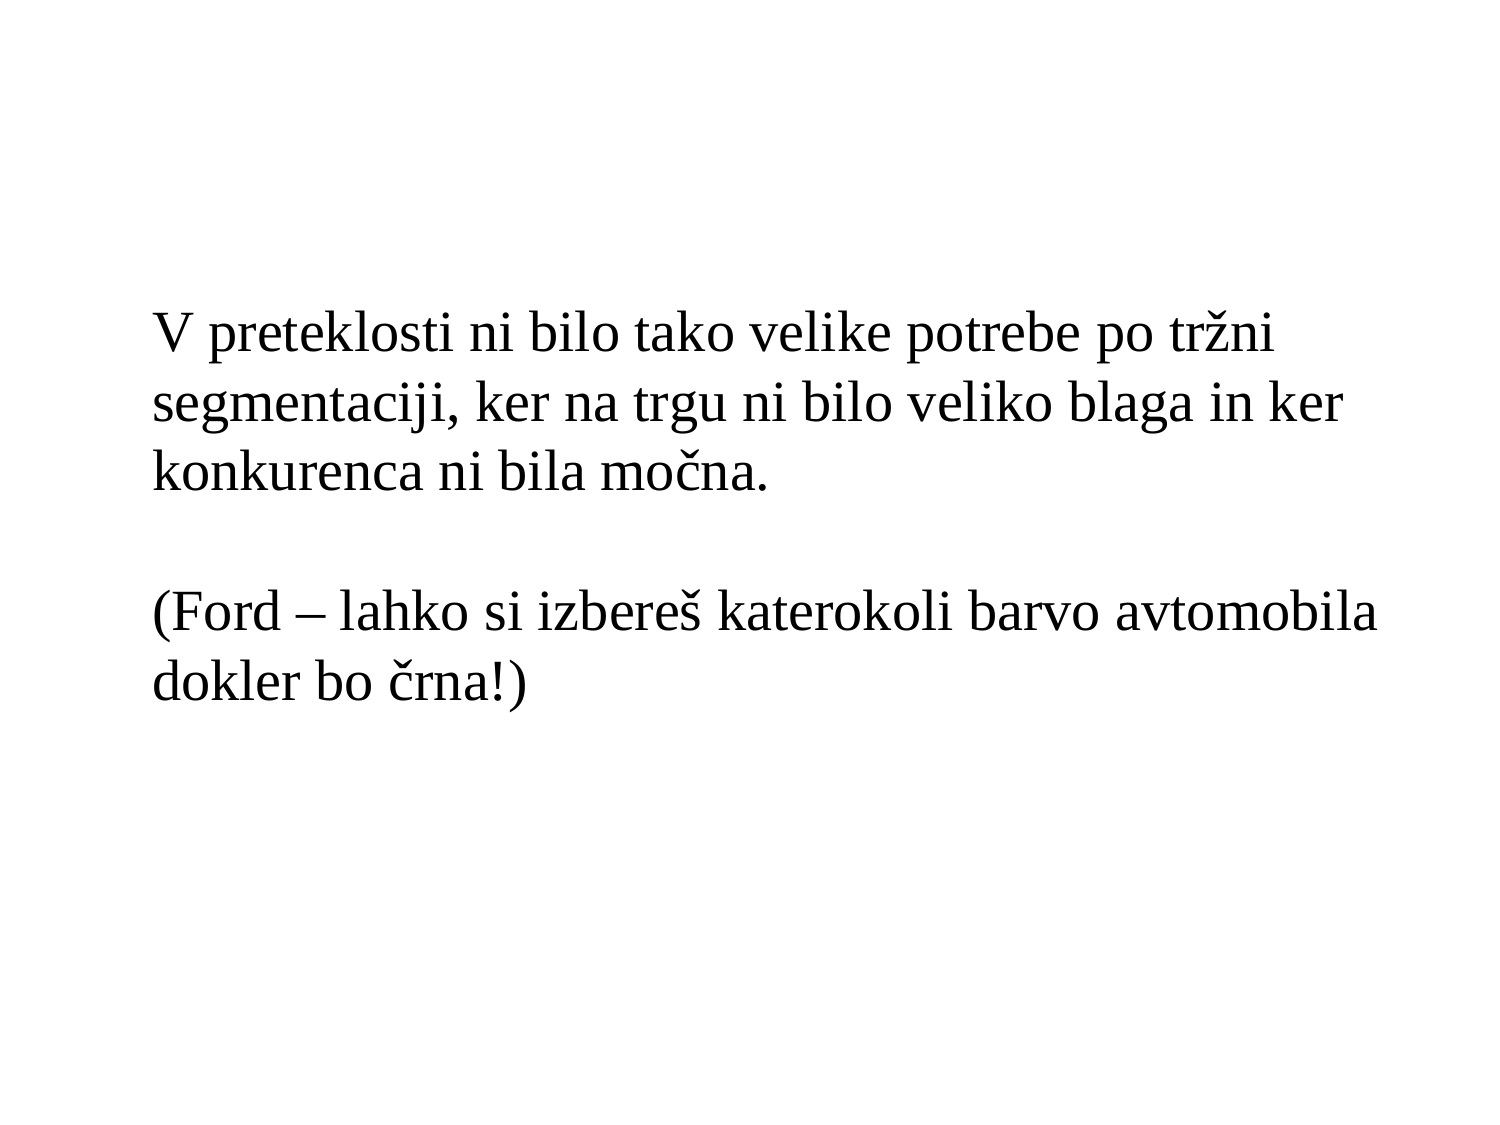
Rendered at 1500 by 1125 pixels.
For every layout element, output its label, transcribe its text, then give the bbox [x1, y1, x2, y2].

text_box V preteklosti ni bilo tako velike potrebe po tržni segmentaciji, ker na trgu ni bilo veliko blaga in ker konkurenca ni bila močna. (Ford – lahko si izbereš katerokoli barvo avtomobila dokler bo črna!) [137, 75, 1401, 961]
